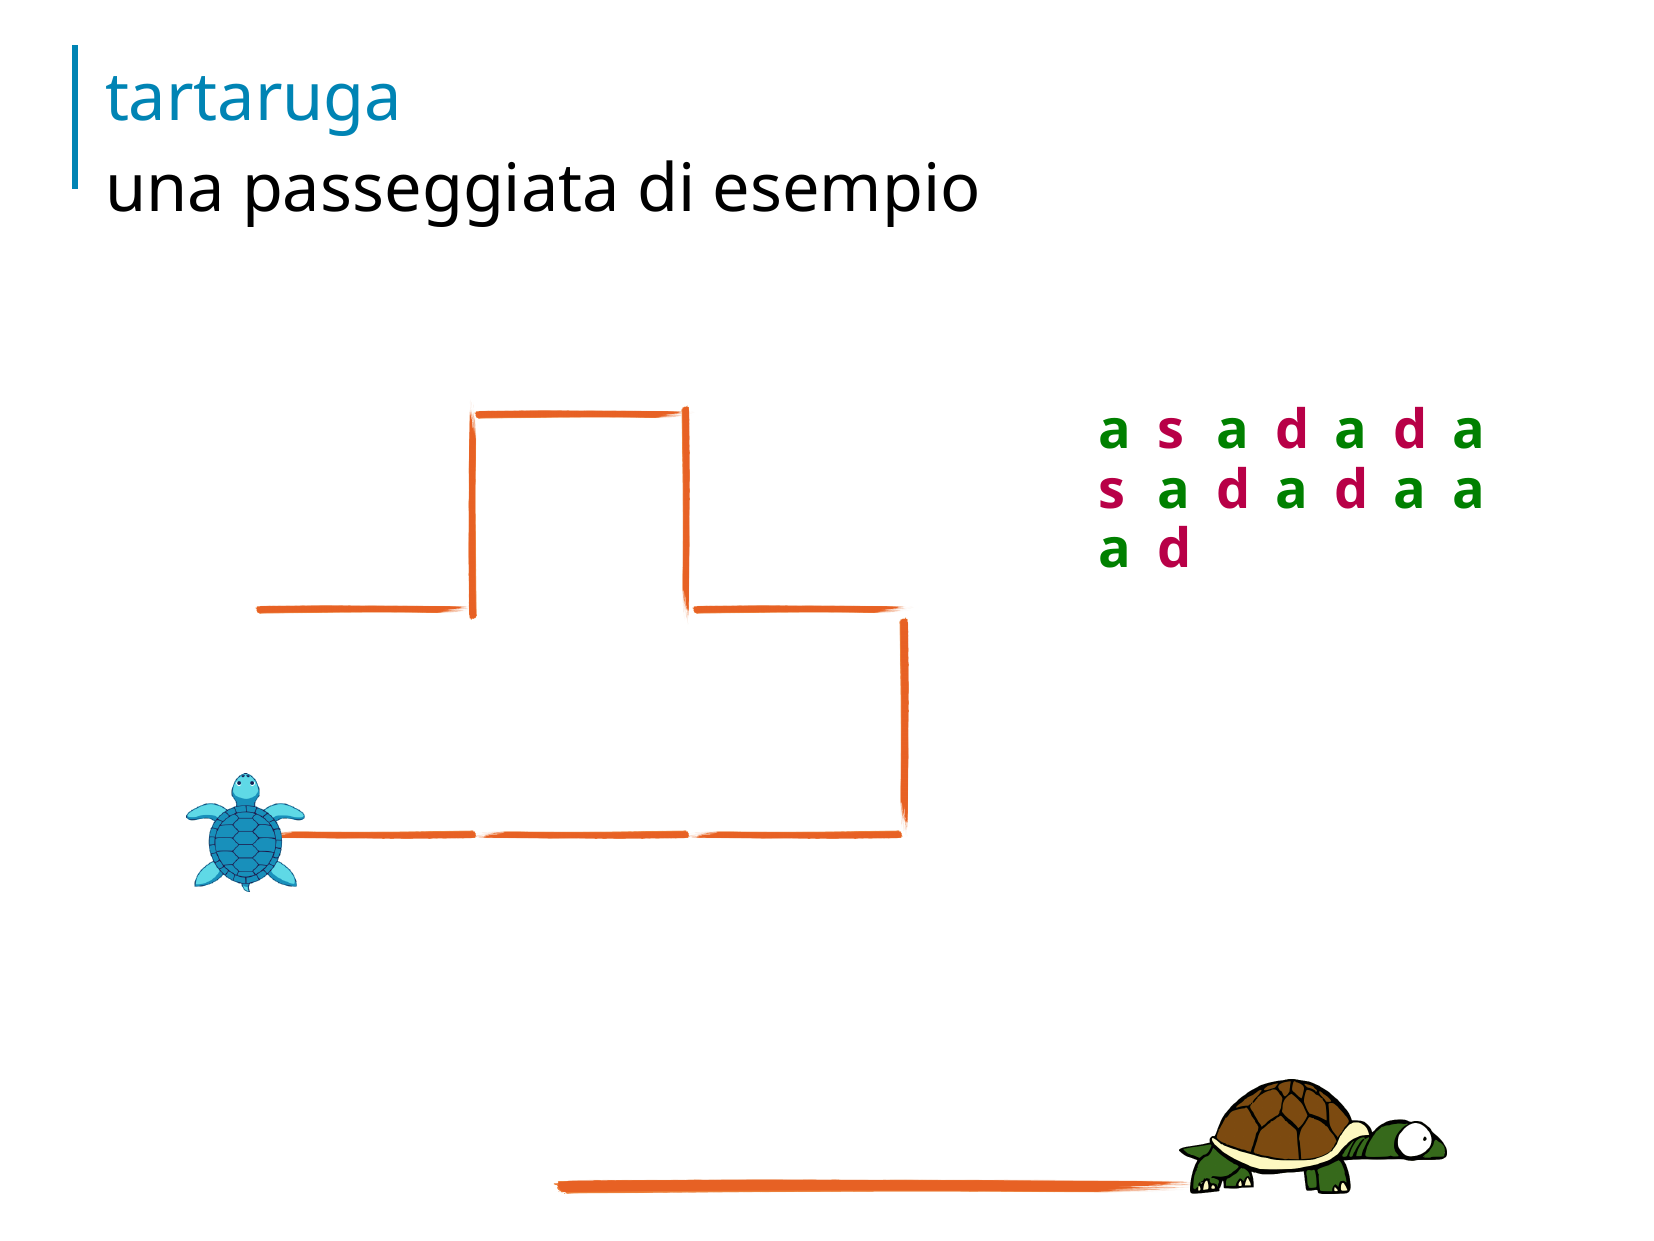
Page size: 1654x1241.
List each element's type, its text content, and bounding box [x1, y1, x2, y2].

text_box a [1142, 442, 1201, 501]
text_box d [1260, 383, 1319, 442]
text_box d [1378, 383, 1438, 442]
title tartaruga una passeggiata di esempio [105, 49, 1571, 200]
text_box a [1201, 383, 1260, 442]
text_box a [1319, 383, 1378, 442]
text_box a [1379, 442, 1438, 531]
picture [186, 617, 909, 892]
text_box a [1260, 442, 1319, 531]
text_box a [1438, 442, 1515, 531]
picture [255, 399, 695, 626]
text_box s [1142, 383, 1201, 442]
text_box a [1083, 383, 1142, 442]
text_box d [1201, 442, 1260, 531]
text_box d [1319, 442, 1379, 531]
text_box a [1083, 501, 1142, 590]
picture [553, 1079, 1447, 1194]
text_box a [1438, 383, 1514, 442]
picture [692, 605, 914, 614]
text_box s [1083, 442, 1142, 501]
text_box d [1142, 501, 1219, 590]
